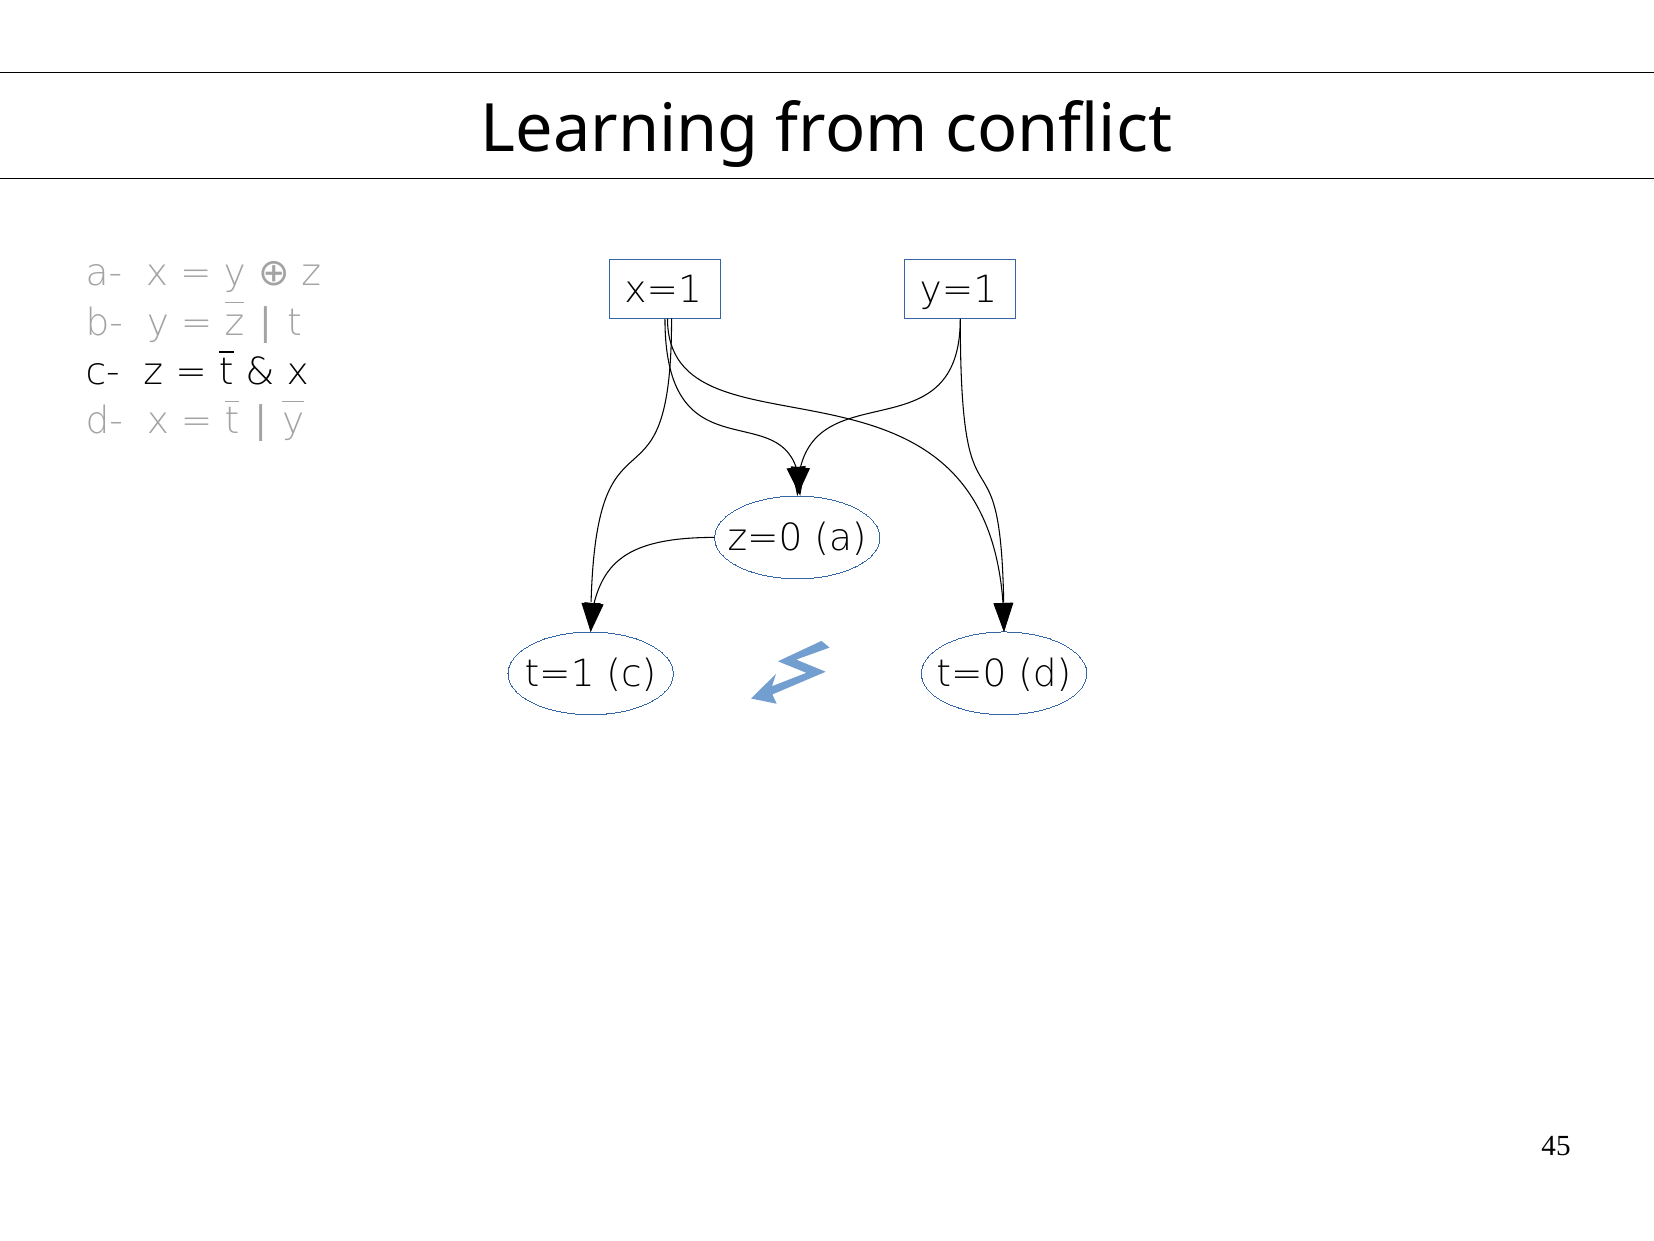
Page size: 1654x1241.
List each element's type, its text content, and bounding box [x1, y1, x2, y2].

text_box a- x = y ⊕ z b- y = z ∣ t c- z = t & x d- x = t ∣ y [70, 243, 414, 453]
text_box t=1 (c) [507, 632, 674, 715]
text_box [751, 640, 830, 704]
text_box z=0 (a) [714, 496, 880, 579]
text_box [53, 224, 361, 349]
text_box [35, 395, 343, 532]
text_box y=1 [904, 259, 1016, 319]
text_box Learning from conflict [0, 72, 1654, 166]
text_box x=1 [609, 259, 721, 319]
text_box t=0 (d) [921, 631, 1087, 715]
